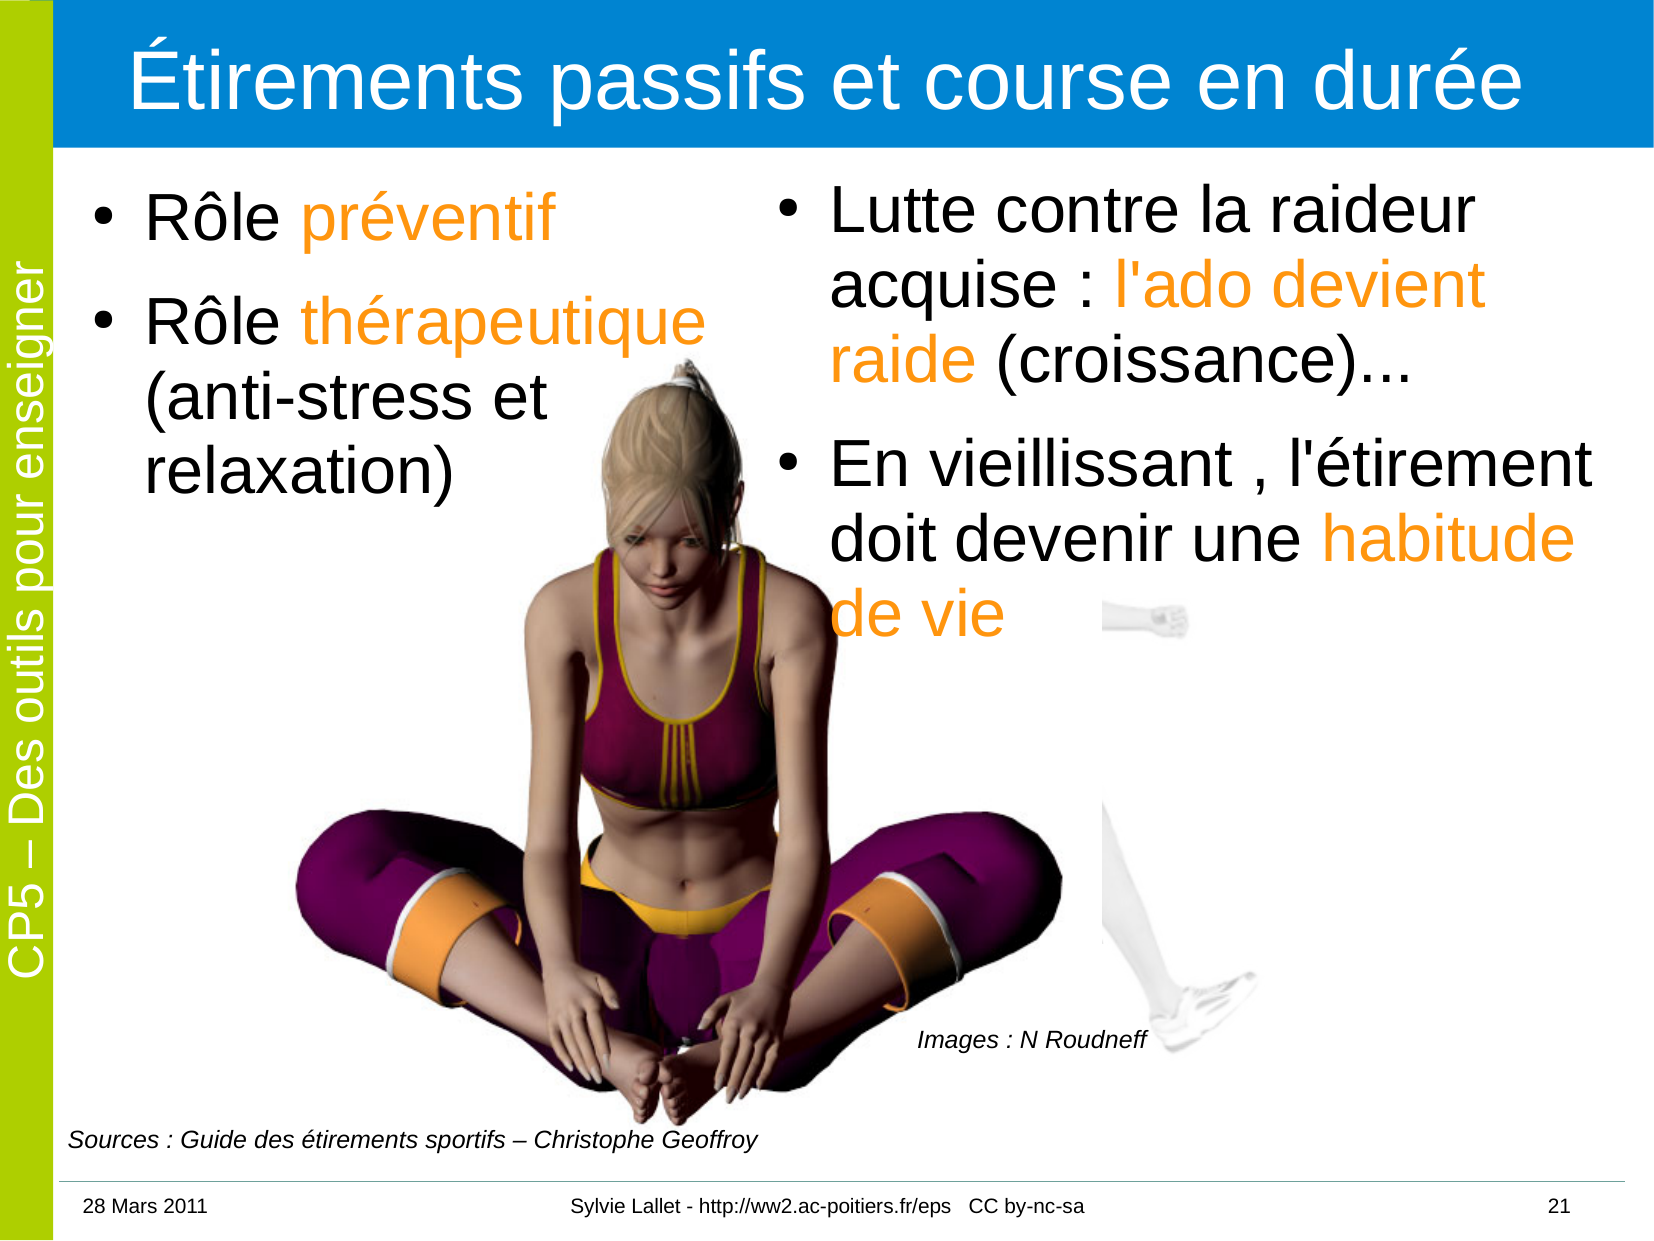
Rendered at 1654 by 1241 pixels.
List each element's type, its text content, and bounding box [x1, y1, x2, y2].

title Étirements passifs et course en durée [82, 21, 1571, 141]
list Rôle préventif Rôle thérapeutique (anti-stress et relaxation) [73, 179, 758, 643]
text_box Images : N Roudneff [902, 1018, 1162, 1061]
picture [252, 643, 1102, 1160]
list Lutte contre la raideur acquise : l'ado devient raide (croissance)... En vieillissant , l'étirement doit devenir une habitude de vie [758, 172, 1624, 676]
text_box Sources : Guide des étirements sportifs – Christophe Geoffroy [52, 1118, 775, 1162]
